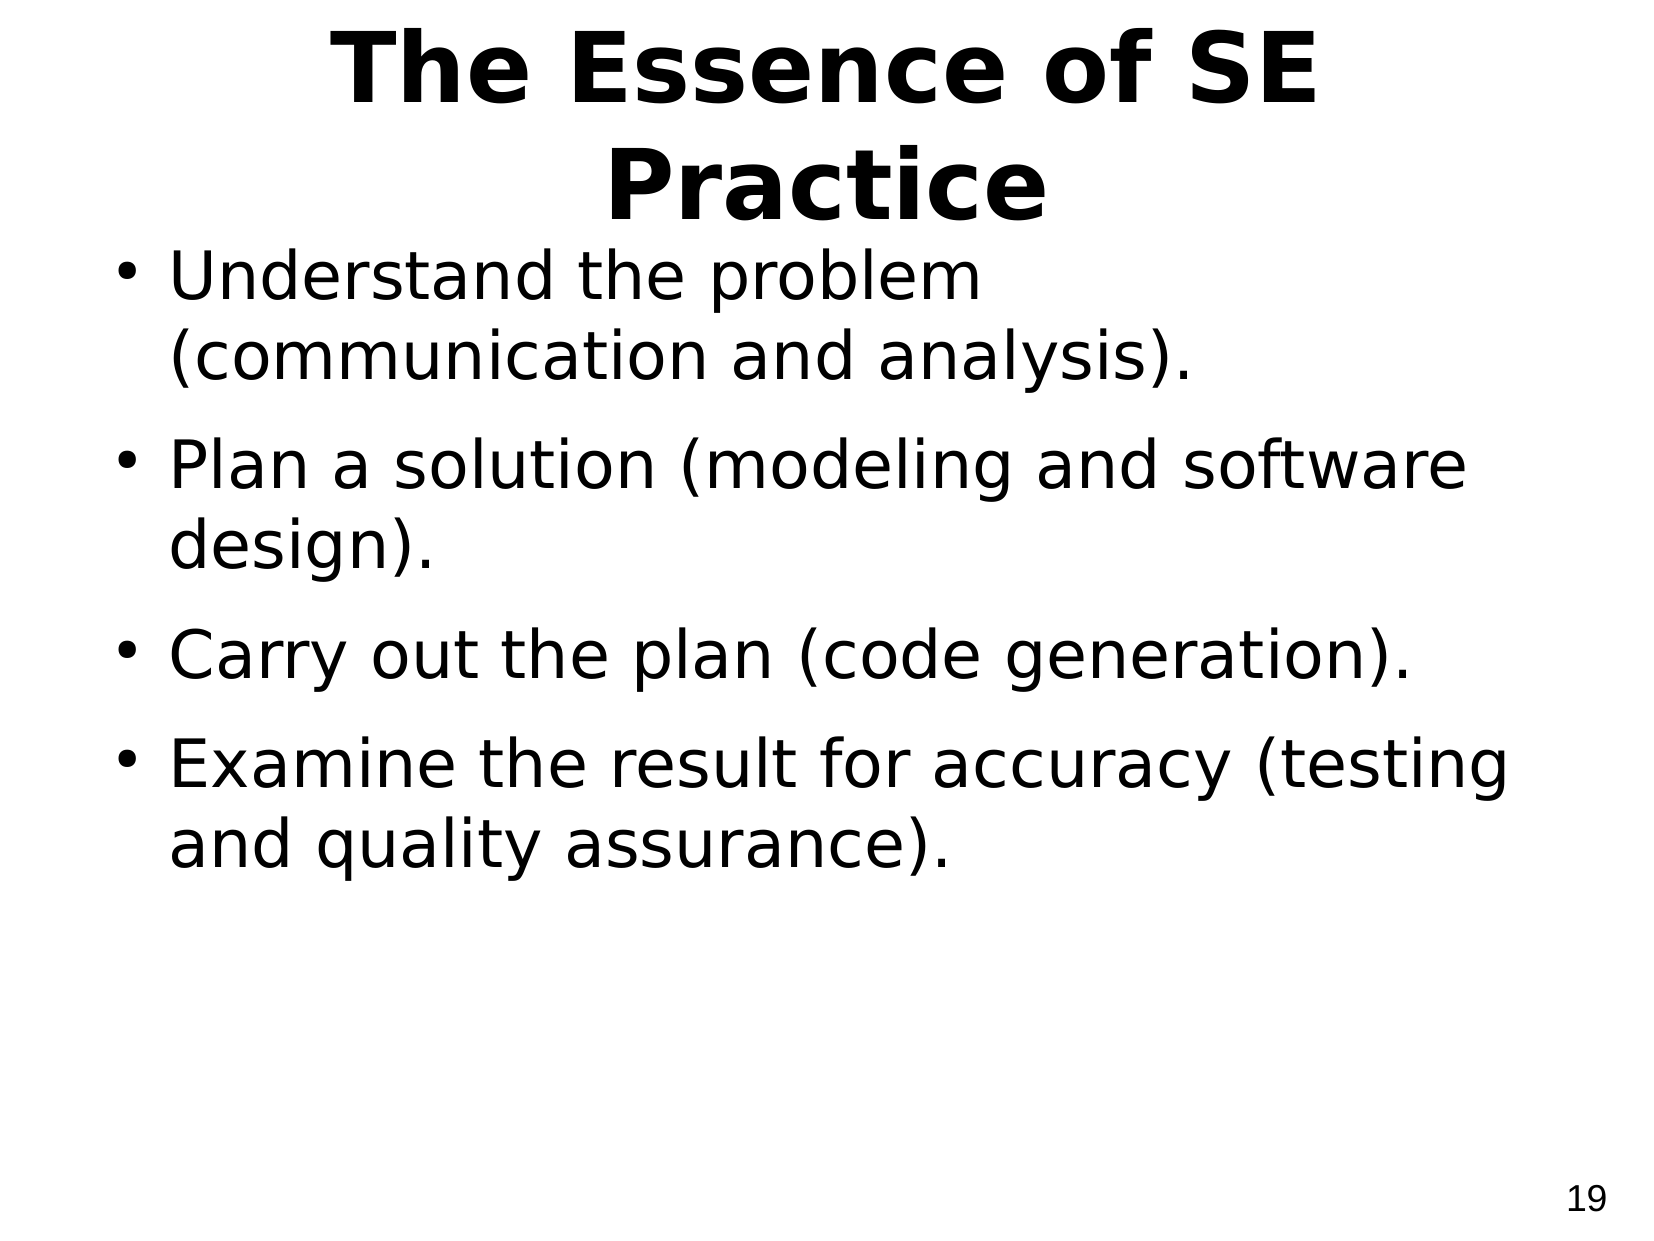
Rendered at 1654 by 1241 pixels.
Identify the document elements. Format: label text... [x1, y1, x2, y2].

list Understand the problem (communication and analysis). Plan a solution (modeling and software design). Carry out the plan (code generation). Examine the result for accuracy (testing and quality assurance). [82, 225, 1538, 1186]
title The Essence of SE Practice [82, 49, 1571, 196]
